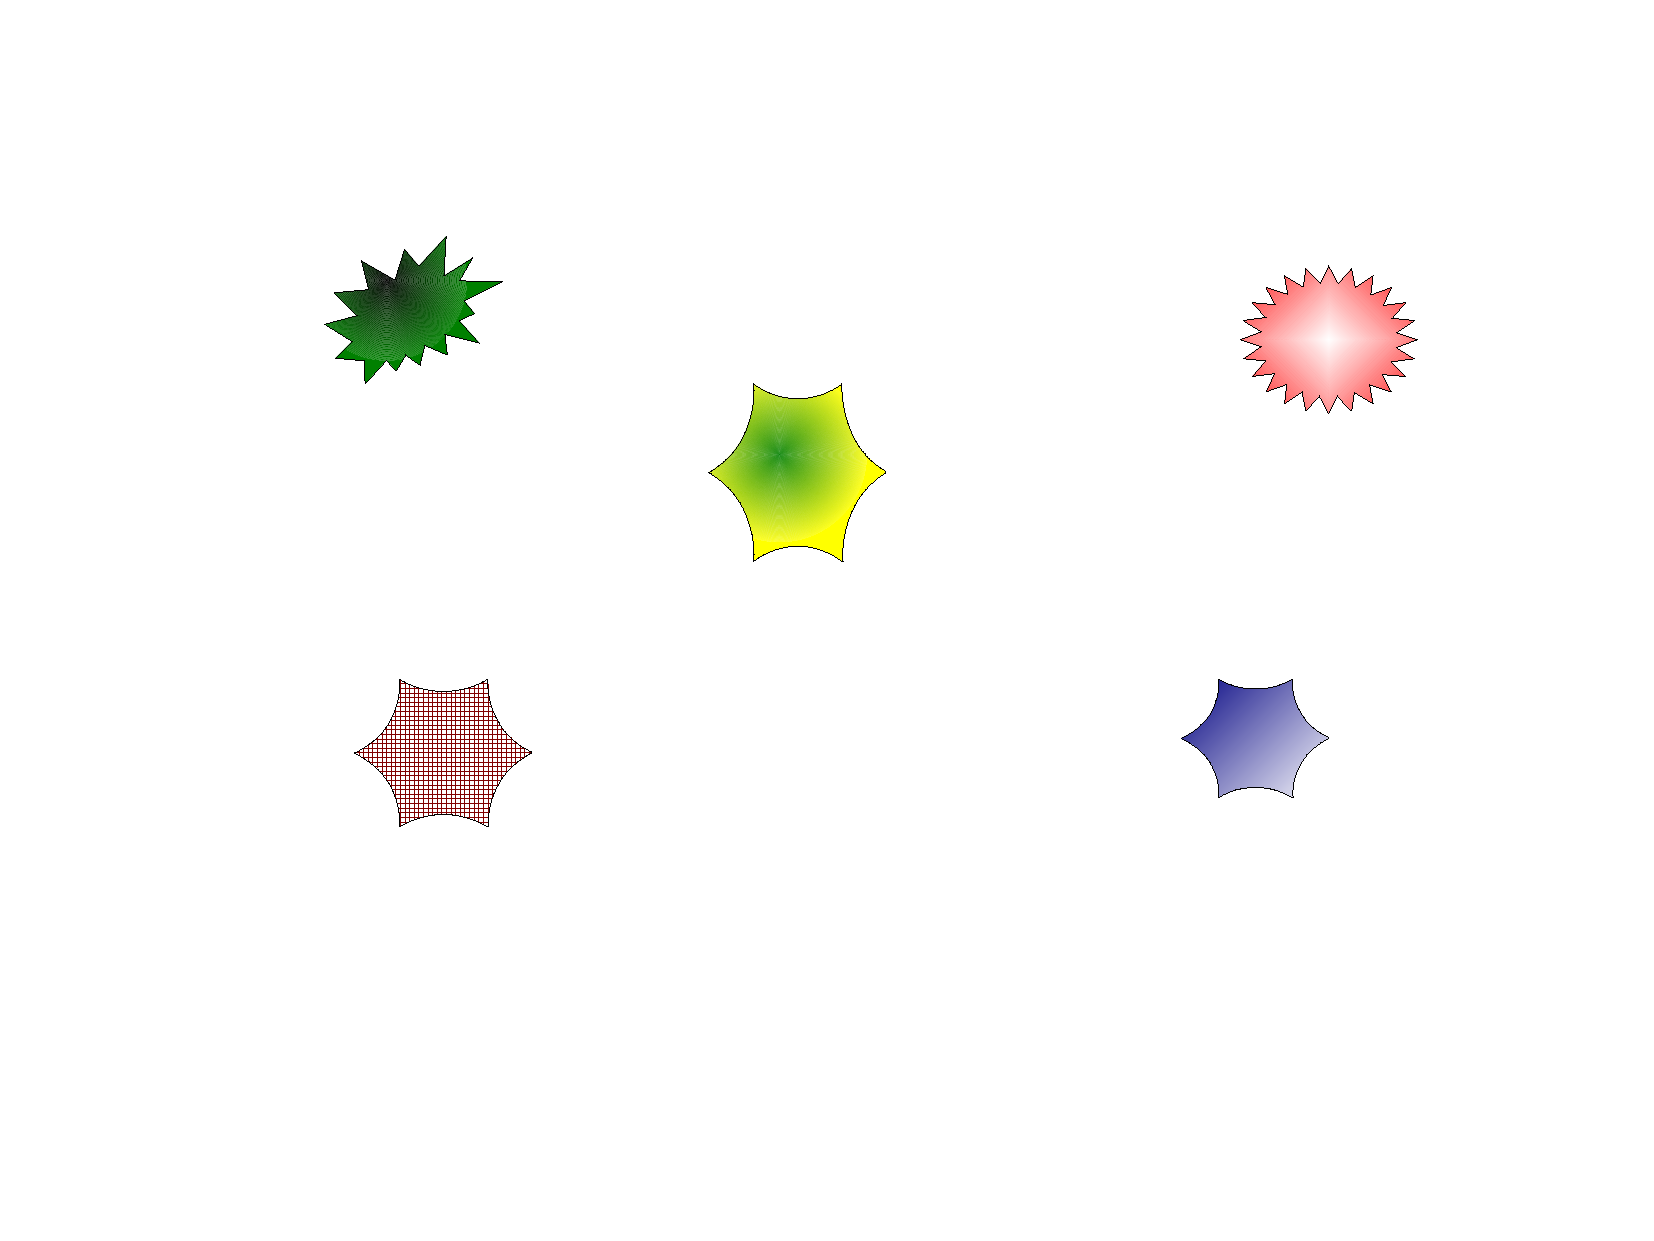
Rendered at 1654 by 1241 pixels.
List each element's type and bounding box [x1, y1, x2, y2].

text_box [324, 236, 503, 384]
text_box [708, 383, 886, 562]
text_box [1240, 265, 1418, 414]
text_box [354, 679, 532, 827]
text_box [1181, 679, 1329, 798]
